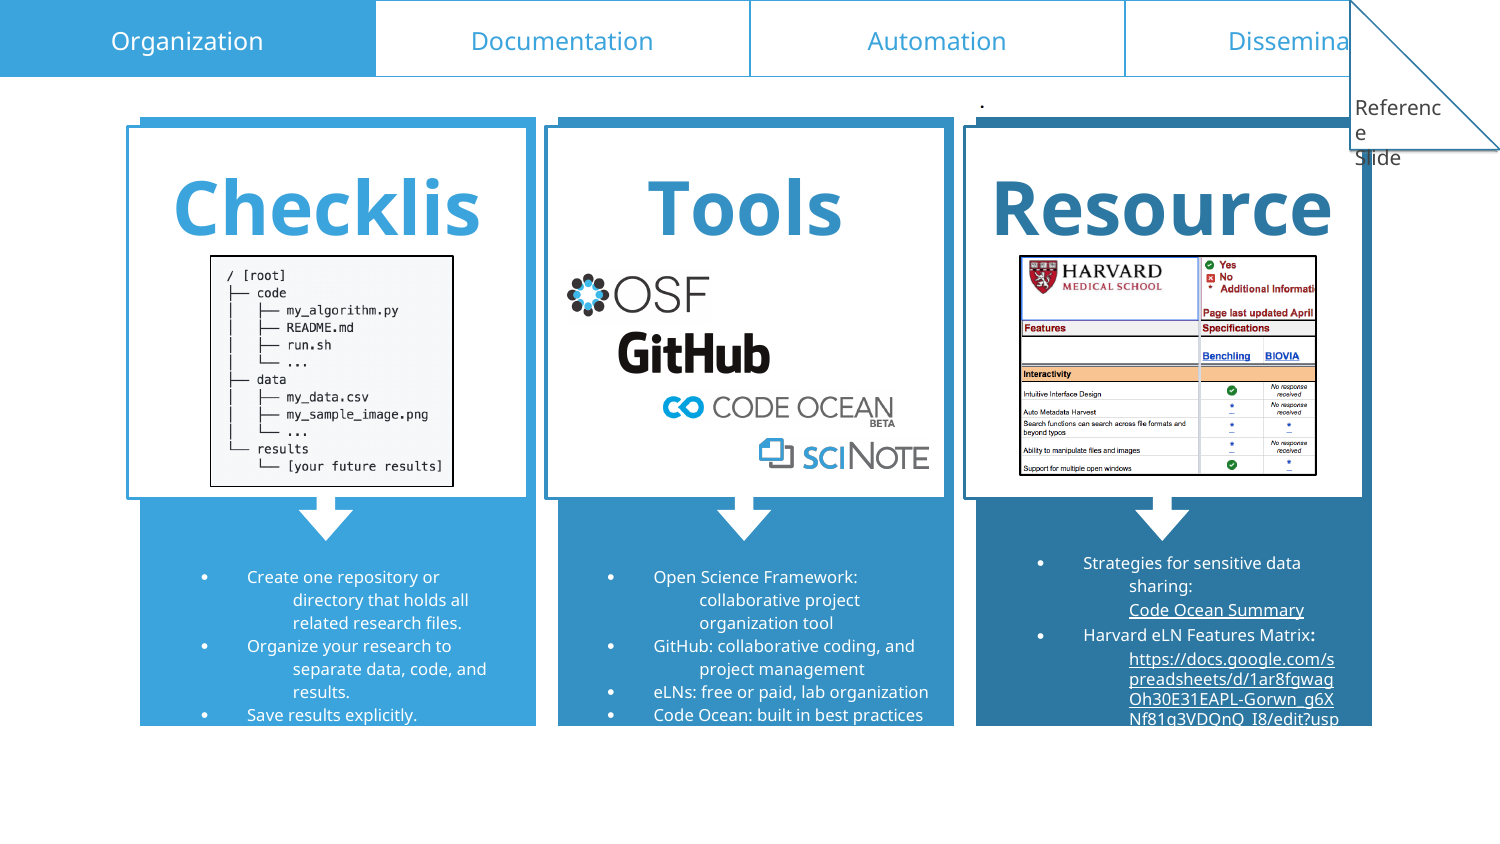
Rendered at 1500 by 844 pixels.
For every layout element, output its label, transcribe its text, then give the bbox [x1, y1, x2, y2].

text_box [964, 117, 1339, 145]
text_box [546, 117, 954, 726]
text_box Dissemination [1125, 0, 1350, 77]
text_box Reference Slide [1339, 79, 1466, 156]
text_box [1234, 714, 1241, 724]
text_box [1349, 0, 1500, 150]
picture [941, 88, 1268, 463]
picture [661, 387, 896, 427]
picture [616, 329, 772, 376]
text_box [128, 117, 536, 726]
text_box Resources [964, 145, 1360, 246]
text_box Open Science Framework: collaborative project organization tool GitHub: collaborative coding, and project management eLNs: free or paid, lab organization Code Ocean: built in best practices [534, 549, 946, 711]
text_box [964, 156, 1372, 726]
picture [1021, 256, 1316, 475]
text_box [1211, 714, 1218, 724]
text_box Organization [0, 0, 374, 77]
picture [567, 269, 711, 324]
text_box Documentation [375, 0, 749, 77]
picture [759, 438, 929, 469]
text_box Tools [569, 145, 923, 246]
text_box Checklist [150, 145, 505, 246]
text_box Create one repository or directory that holds all related research files. Organize your research to separate data, code, and results. Save results explicitly. Identify a strategy for sensitive data. [128, 549, 524, 711]
text_box Automation [750, 0, 1124, 77]
text_box Strategies for sensitive data sharing: Code Ocean Summary Harvard eLN Features Matrix: https://docs.google.com/spreadsheets/d/1ar8fgwagOh30E31EAPL-Gorwn_g6XNf81g3VDQnQ_I8/edit?usp=sharing [964, 535, 1360, 711]
text_box [701, 711, 708, 720]
picture [211, 256, 453, 486]
